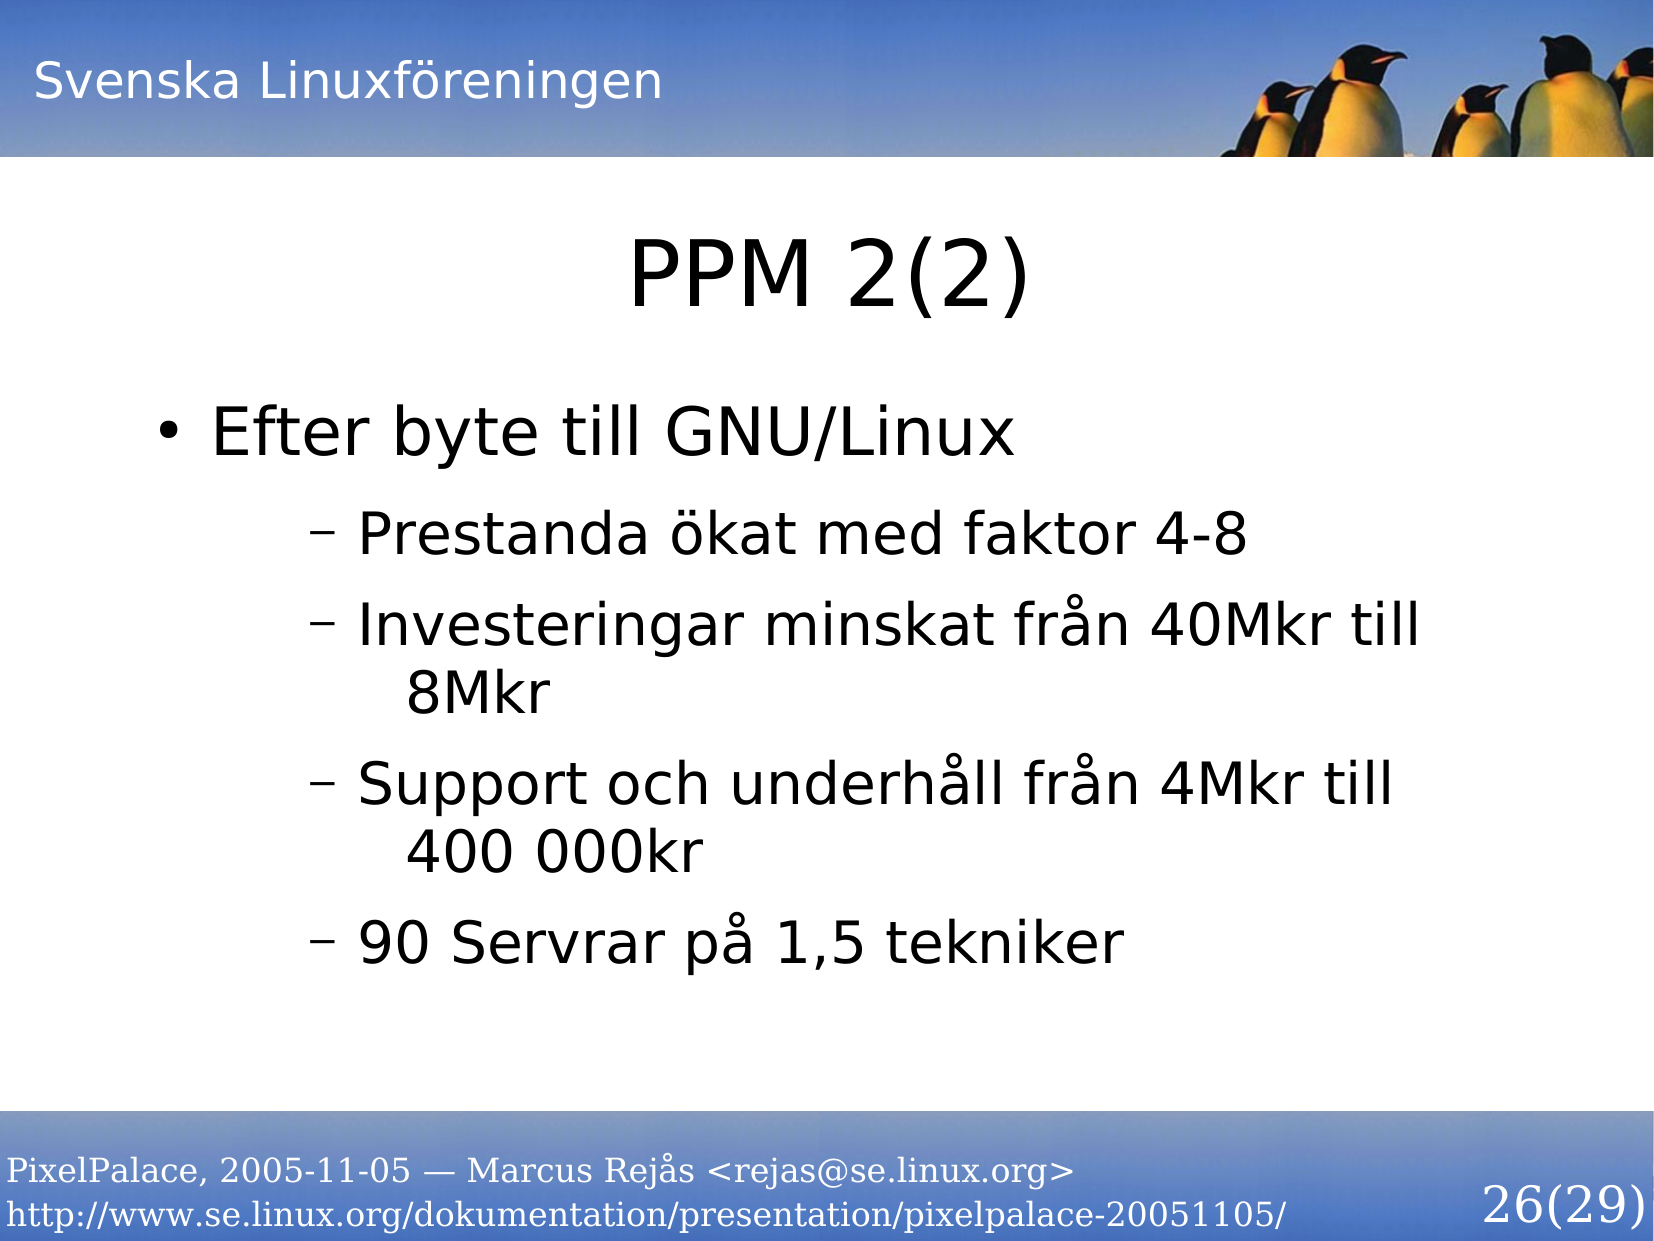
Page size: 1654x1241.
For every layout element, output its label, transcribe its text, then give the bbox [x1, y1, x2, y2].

picture [0, 0, 1654, 157]
title PPM 2(2) [123, 160, 1537, 389]
picture [0, 1111, 1654, 1241]
list Efter byte till GNU/Linux Prestanda ökat med faktor 4-8 Investeringar minskat från 40Mkr till 8Mkr Support och underhåll från 4Mkr till 400 000kr 90 Servrar på 1,5 tekniker [121, 392, 1534, 1092]
